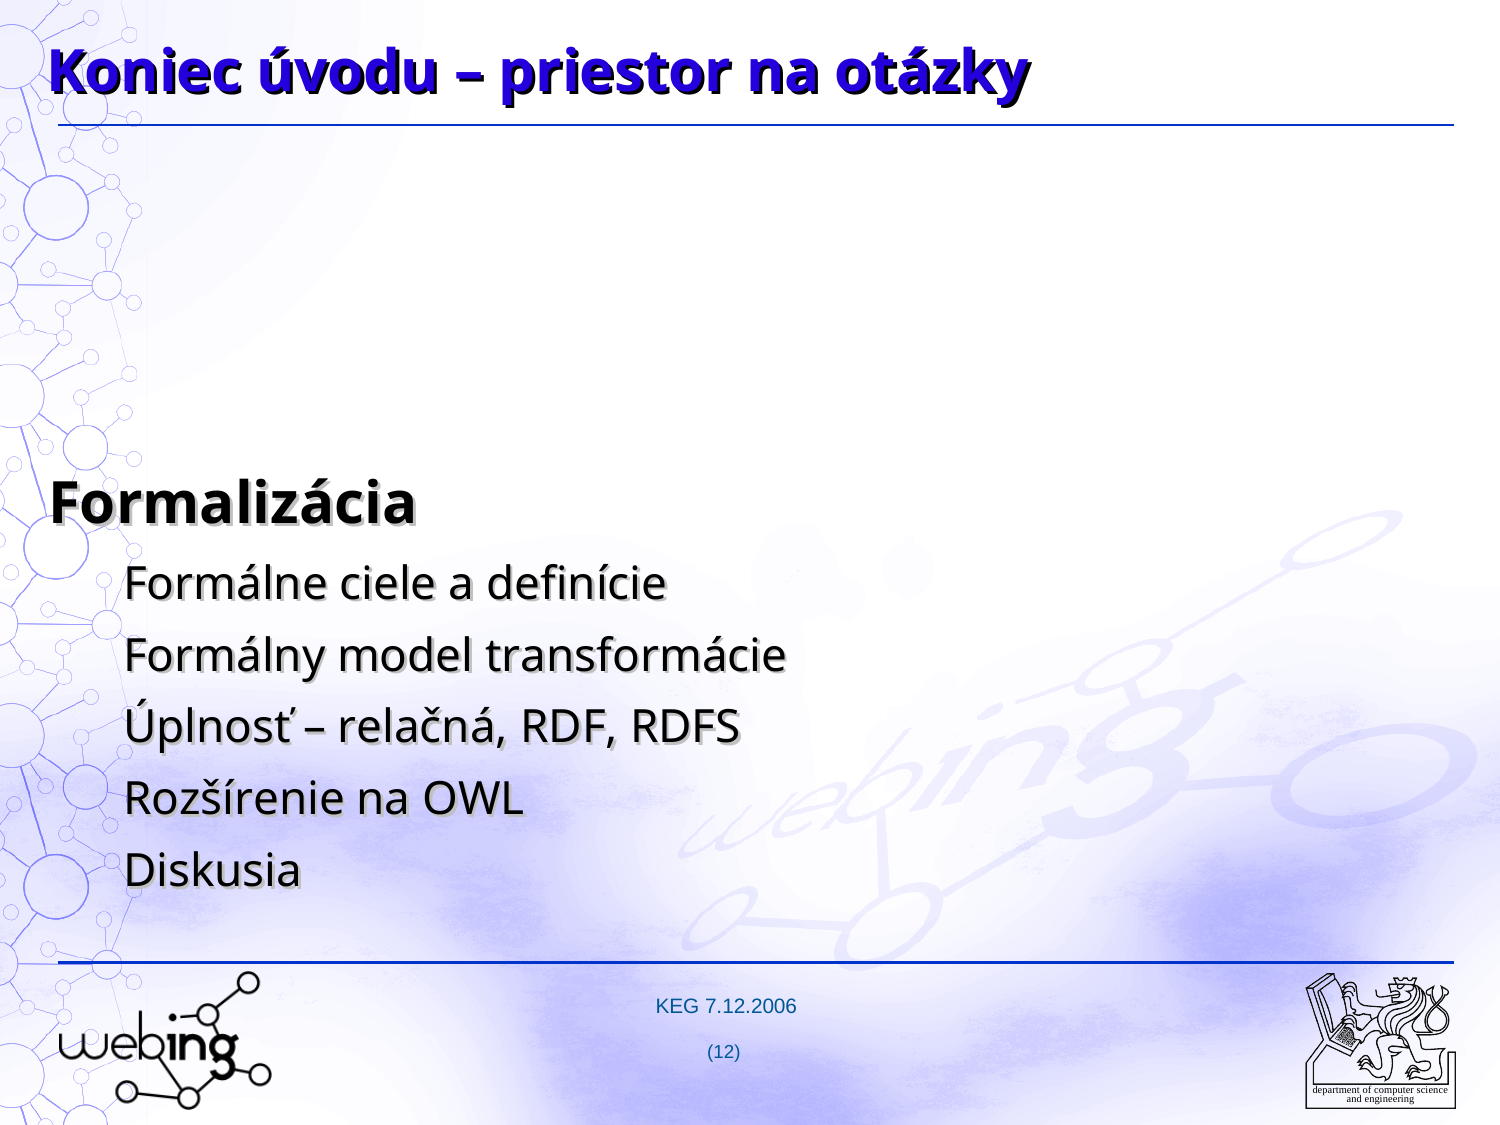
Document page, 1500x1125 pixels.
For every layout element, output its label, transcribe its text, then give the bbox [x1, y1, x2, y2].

list Formalizácia Formálne ciele a definície Formálny model transformácie Úplnosť – relačná, RDF, RDFS Rozšírenie na OWL Diskusia [48, 461, 1455, 942]
title Koniec úvodu – priestor na otázky [46, 12, 1455, 126]
picture [0, 0, 1500, 1125]
